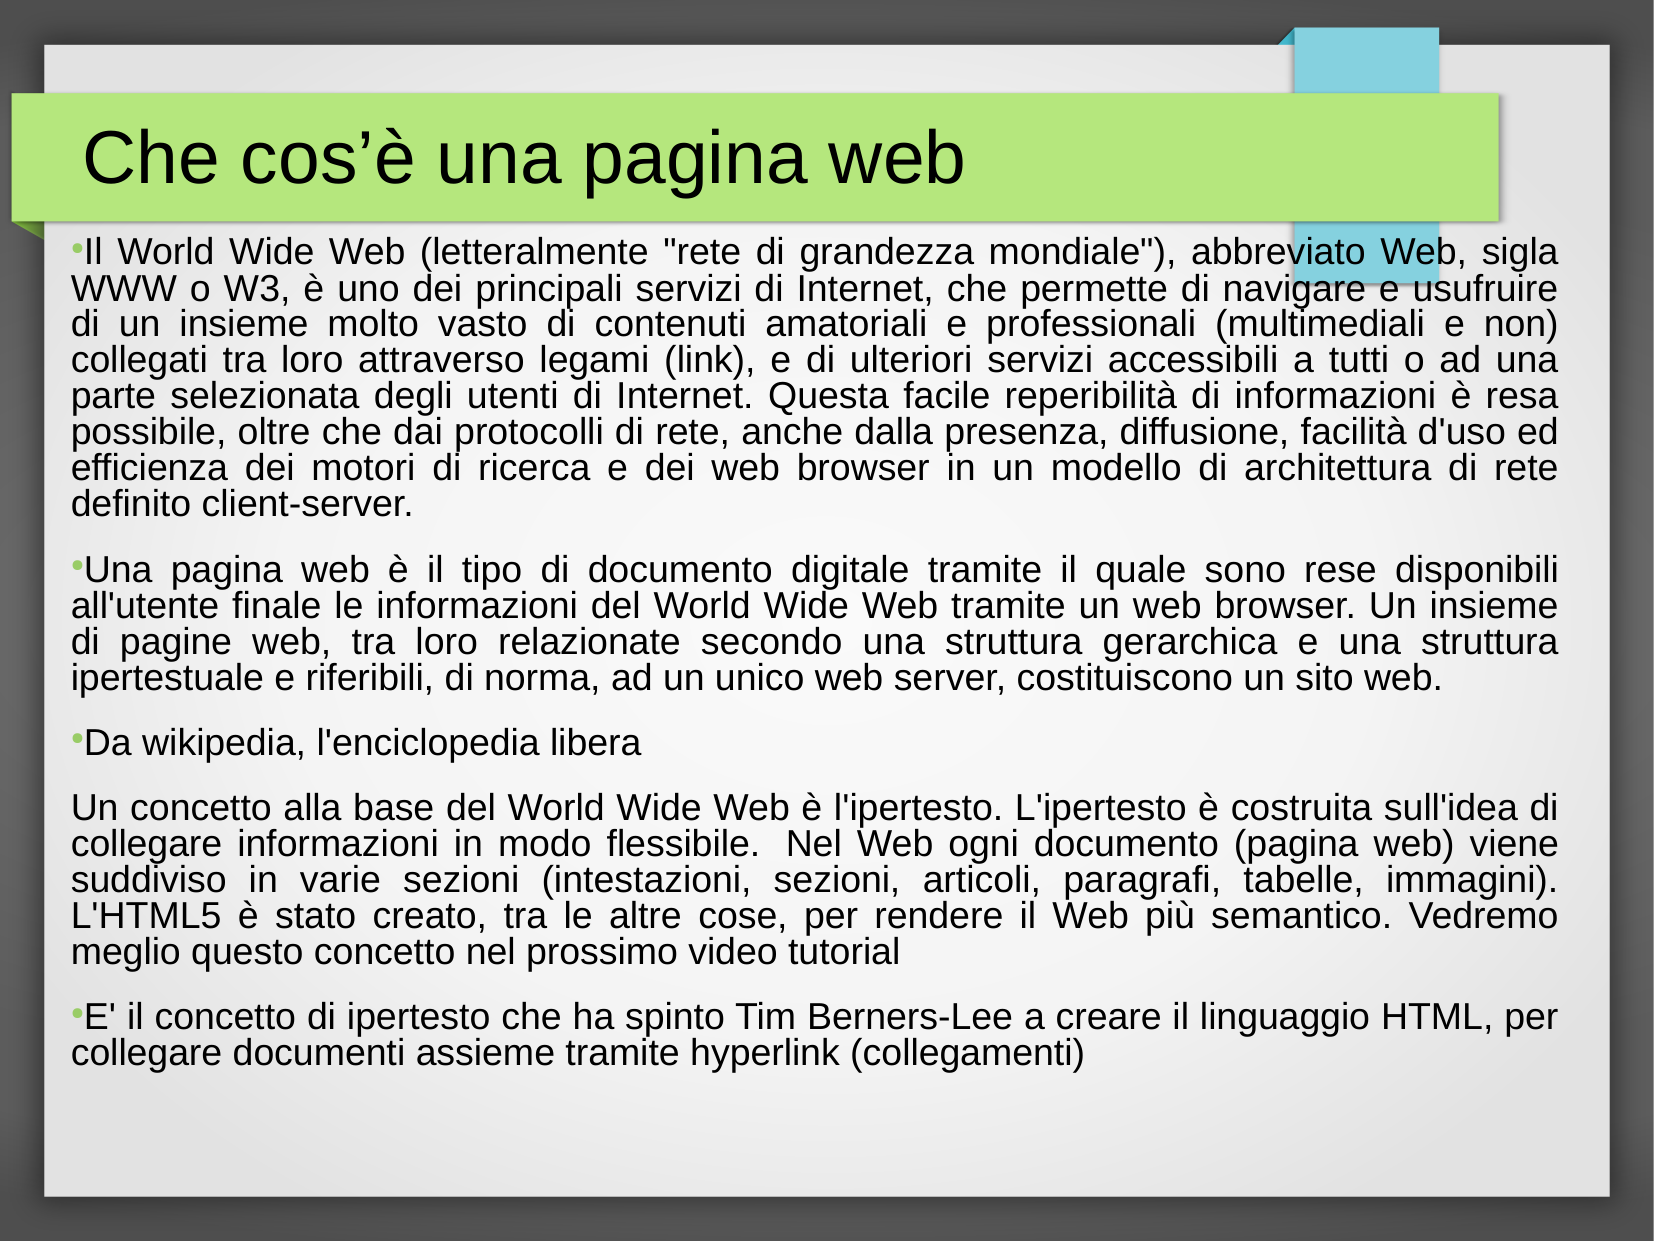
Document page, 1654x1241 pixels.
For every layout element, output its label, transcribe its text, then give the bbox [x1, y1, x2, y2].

list Il World Wide Web (letteralmente "rete di grandezza mondiale"), abbreviato Web, sigla WWW o W3, è uno dei principali servizi di Internet, che permette di navigare e usufruire di un insieme molto vasto di contenuti amatoriali e professionali (multimediali e non) collegati tra loro attraverso legami (link), e di ulteriori servizi accessibili a tutti o ad una parte selezionata degli utenti di Internet. Questa facile reperibilità di informazioni è resa possibile, oltre che dai protocolli di rete, anche dalla presenza, diffusione, facilità d'uso ed efficienza dei motori di ricerca e dei web browser in un modello di architettura di rete definito client-server. Una pagina web è il tipo di documento digitale tramite il quale sono rese disponibili all'utente finale le informazioni del World Wide Web tramite un web browser. Un insieme di pagine web, tra loro relazionate secondo una struttura gerarchica e una struttura ipertestuale e riferibili, di norma, ad un unico web server, costituiscono un sito web. Da wikipedia, l'enciclopedia libera Un concetto alla base del World Wide Web è l'ipertesto. L'ipertesto è costruita sull'idea di collegare informazioni in modo flessibile. Nel Web ogni documento (pagina web) viene suddiviso in varie sezioni (intestazioni, sezioni, articoli, paragrafi, tabelle, immagini). L'HTML5 è stato creato, tra le altre cose, per rendere il Web più semantico. Vedremo meglio questo concetto nel prossimo video tutorial E' il concetto di ipertesto che ha spinto Tim Berners-Lee a creare il linguaggio HTML, per collegare documenti assieme tramite hyperlink (collegamenti) [70, 236, 1560, 1169]
title Che cos’è una pagina web [82, 94, 1264, 213]
picture [0, 0, 1654, 1241]
